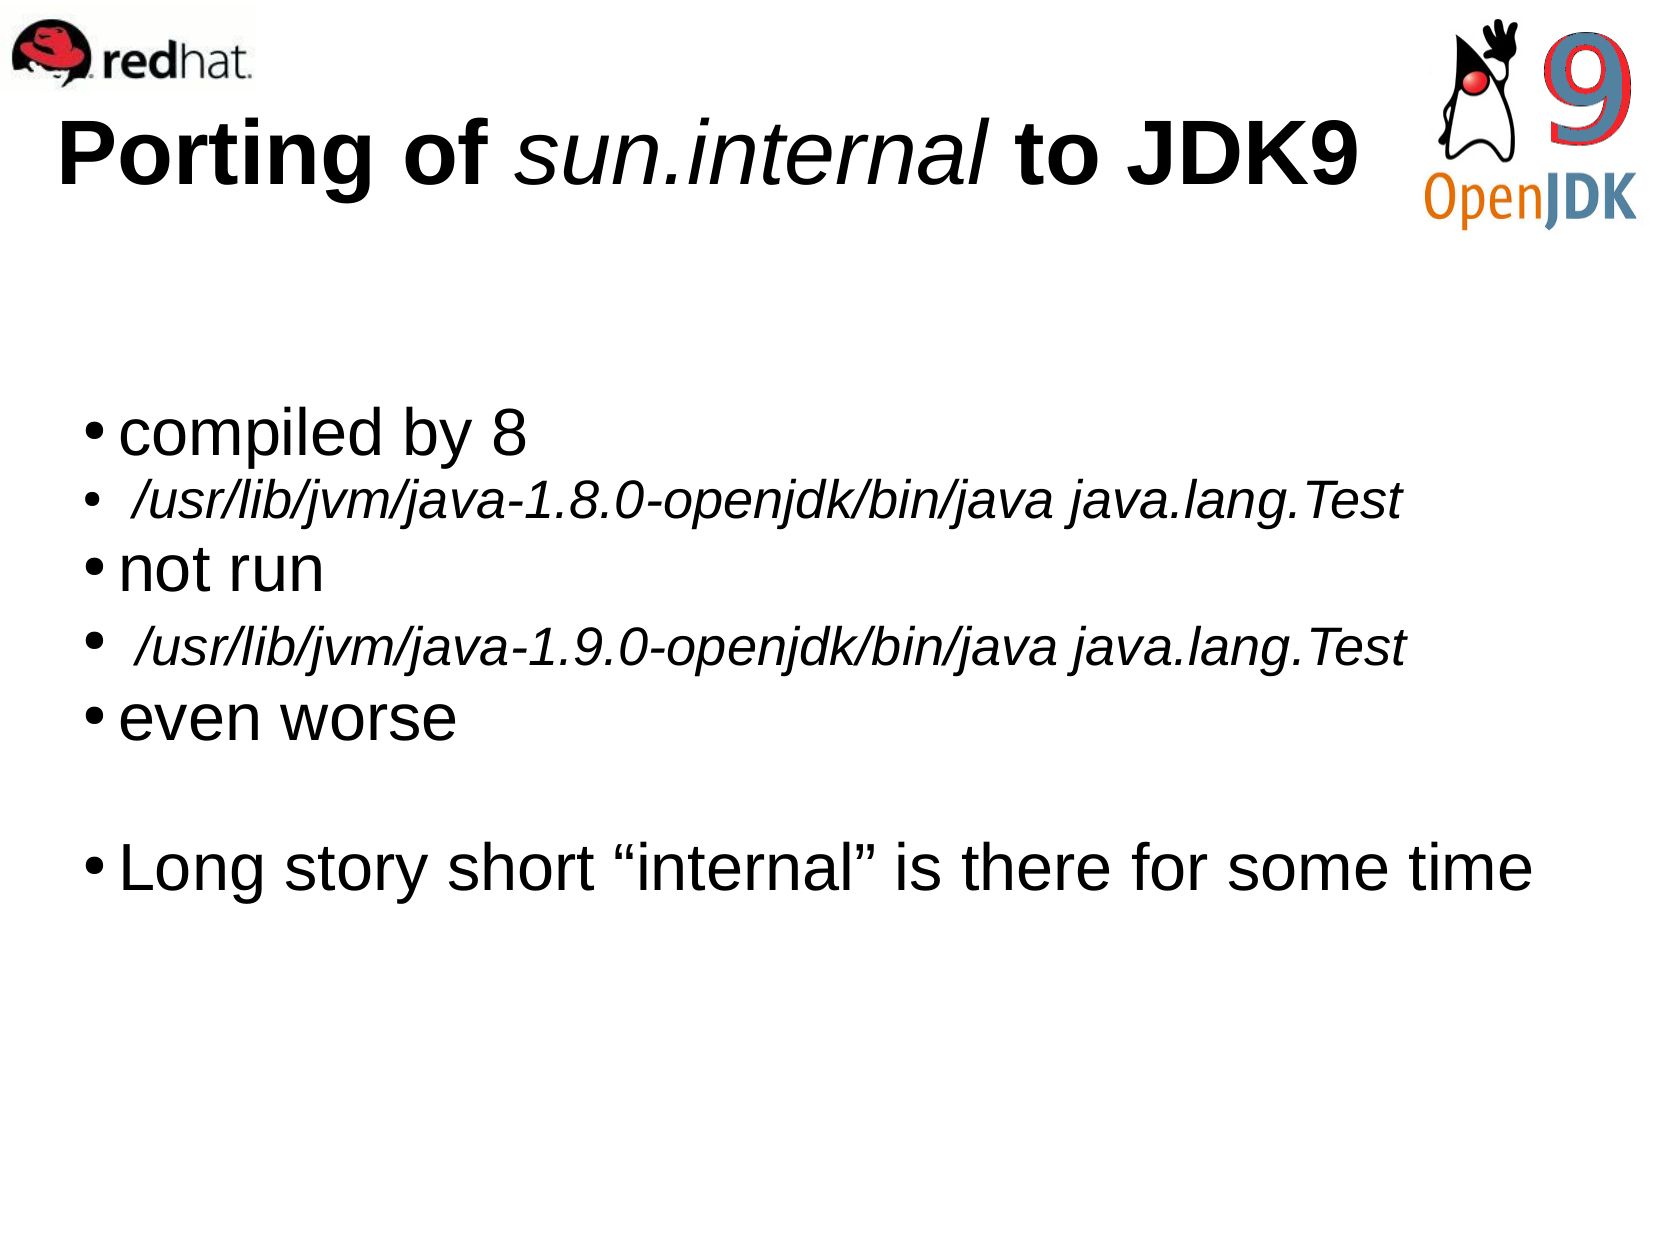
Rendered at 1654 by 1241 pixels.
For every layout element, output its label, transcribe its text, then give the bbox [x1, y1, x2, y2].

picture [1410, 4, 1651, 245]
picture [0, 3, 256, 92]
subtitle compiled by 8 /usr/lib/jvm/java-1.8.0-openjdk/bin/java java.lang.Test not run /usr/lib/jvm/java-1.9.0-openjdk/bin/java java.lang.Test even worse Long story short “internal” is there for some time [82, 201, 1571, 1099]
title Porting of sun.internal to JDK9 [0, 49, 1410, 257]
